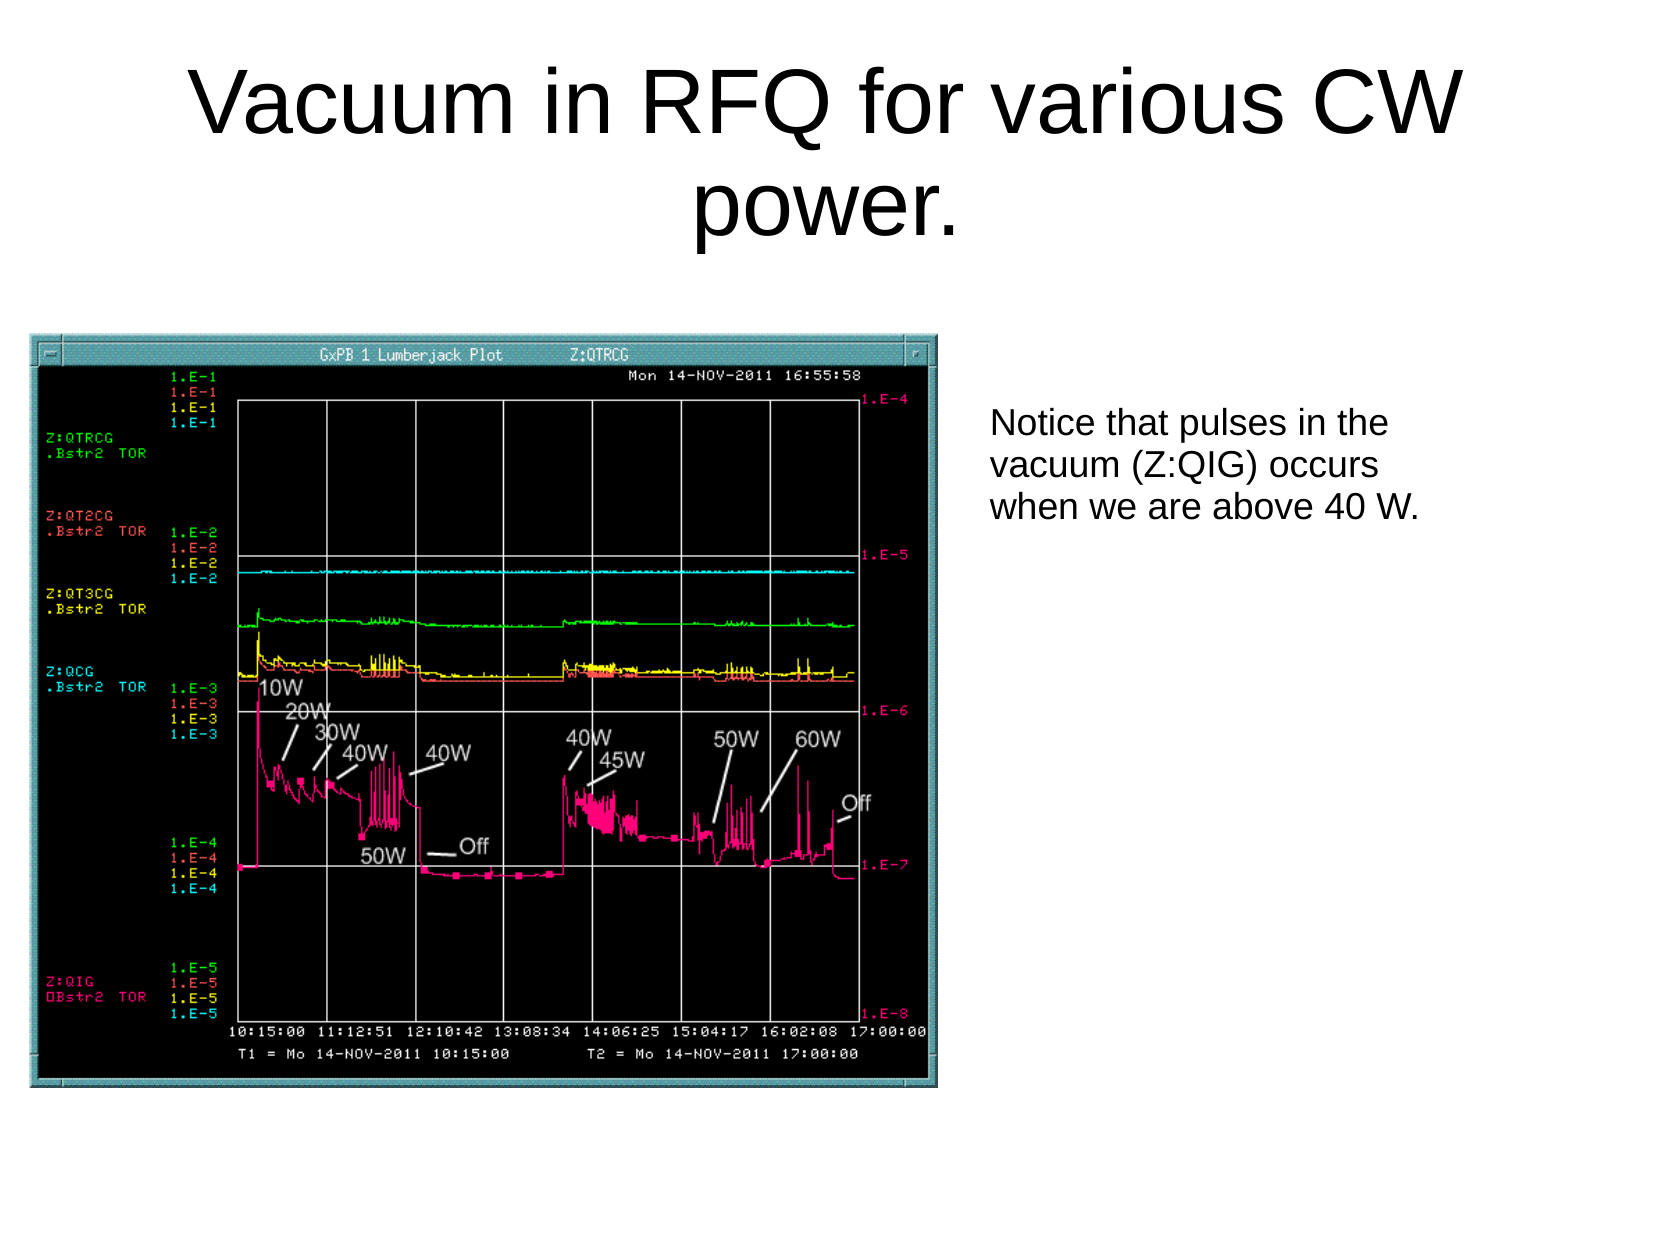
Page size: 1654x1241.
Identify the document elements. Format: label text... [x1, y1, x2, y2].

title Vacuum in RFQ for various CW power. [82, 49, 1571, 257]
text_box Notice that pulses in the vacuum (Z:QIG) occurs when we are above 40 W. [975, 393, 1482, 535]
picture [29, 333, 938, 1088]
